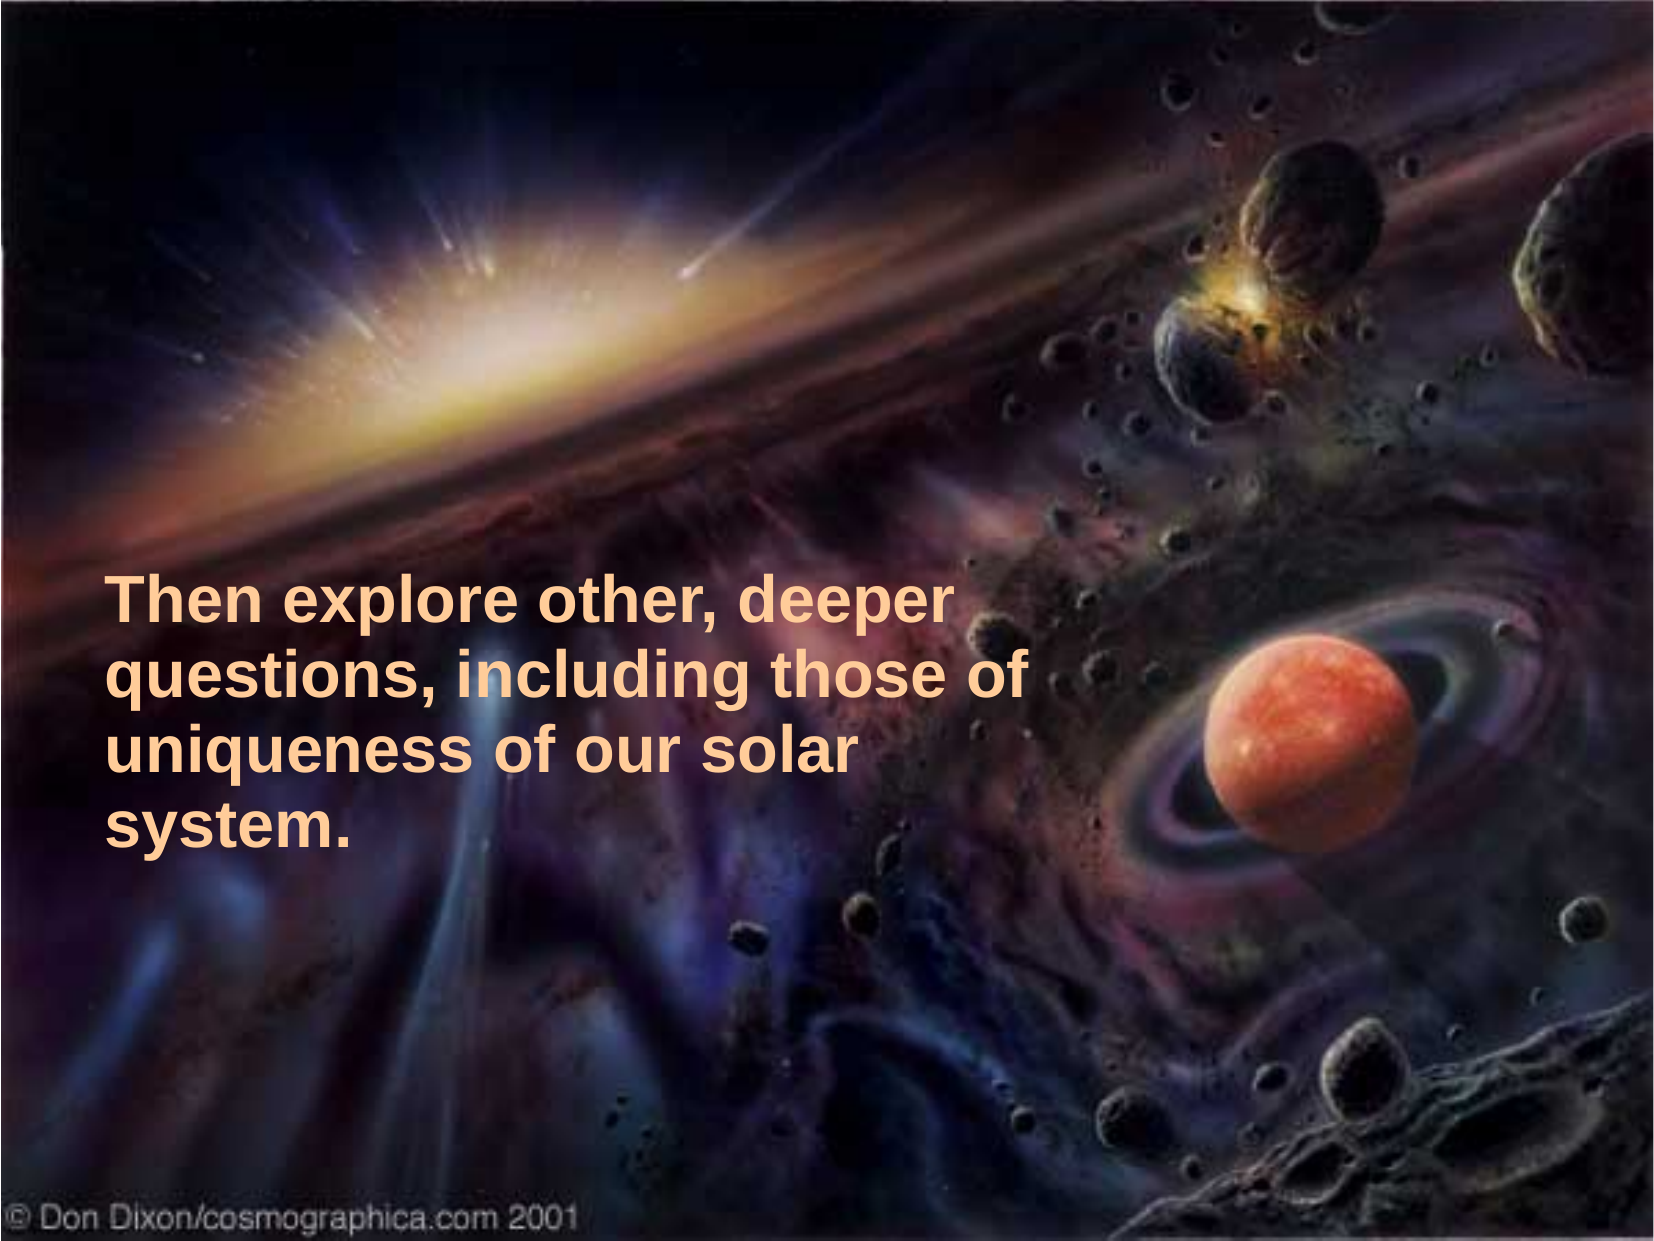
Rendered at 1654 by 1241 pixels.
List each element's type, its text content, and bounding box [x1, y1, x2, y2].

text_box Then explore other, deeper questions, including those of uniqueness of our solar system. [90, 555, 1081, 869]
picture [1, 0, 1654, 1241]
